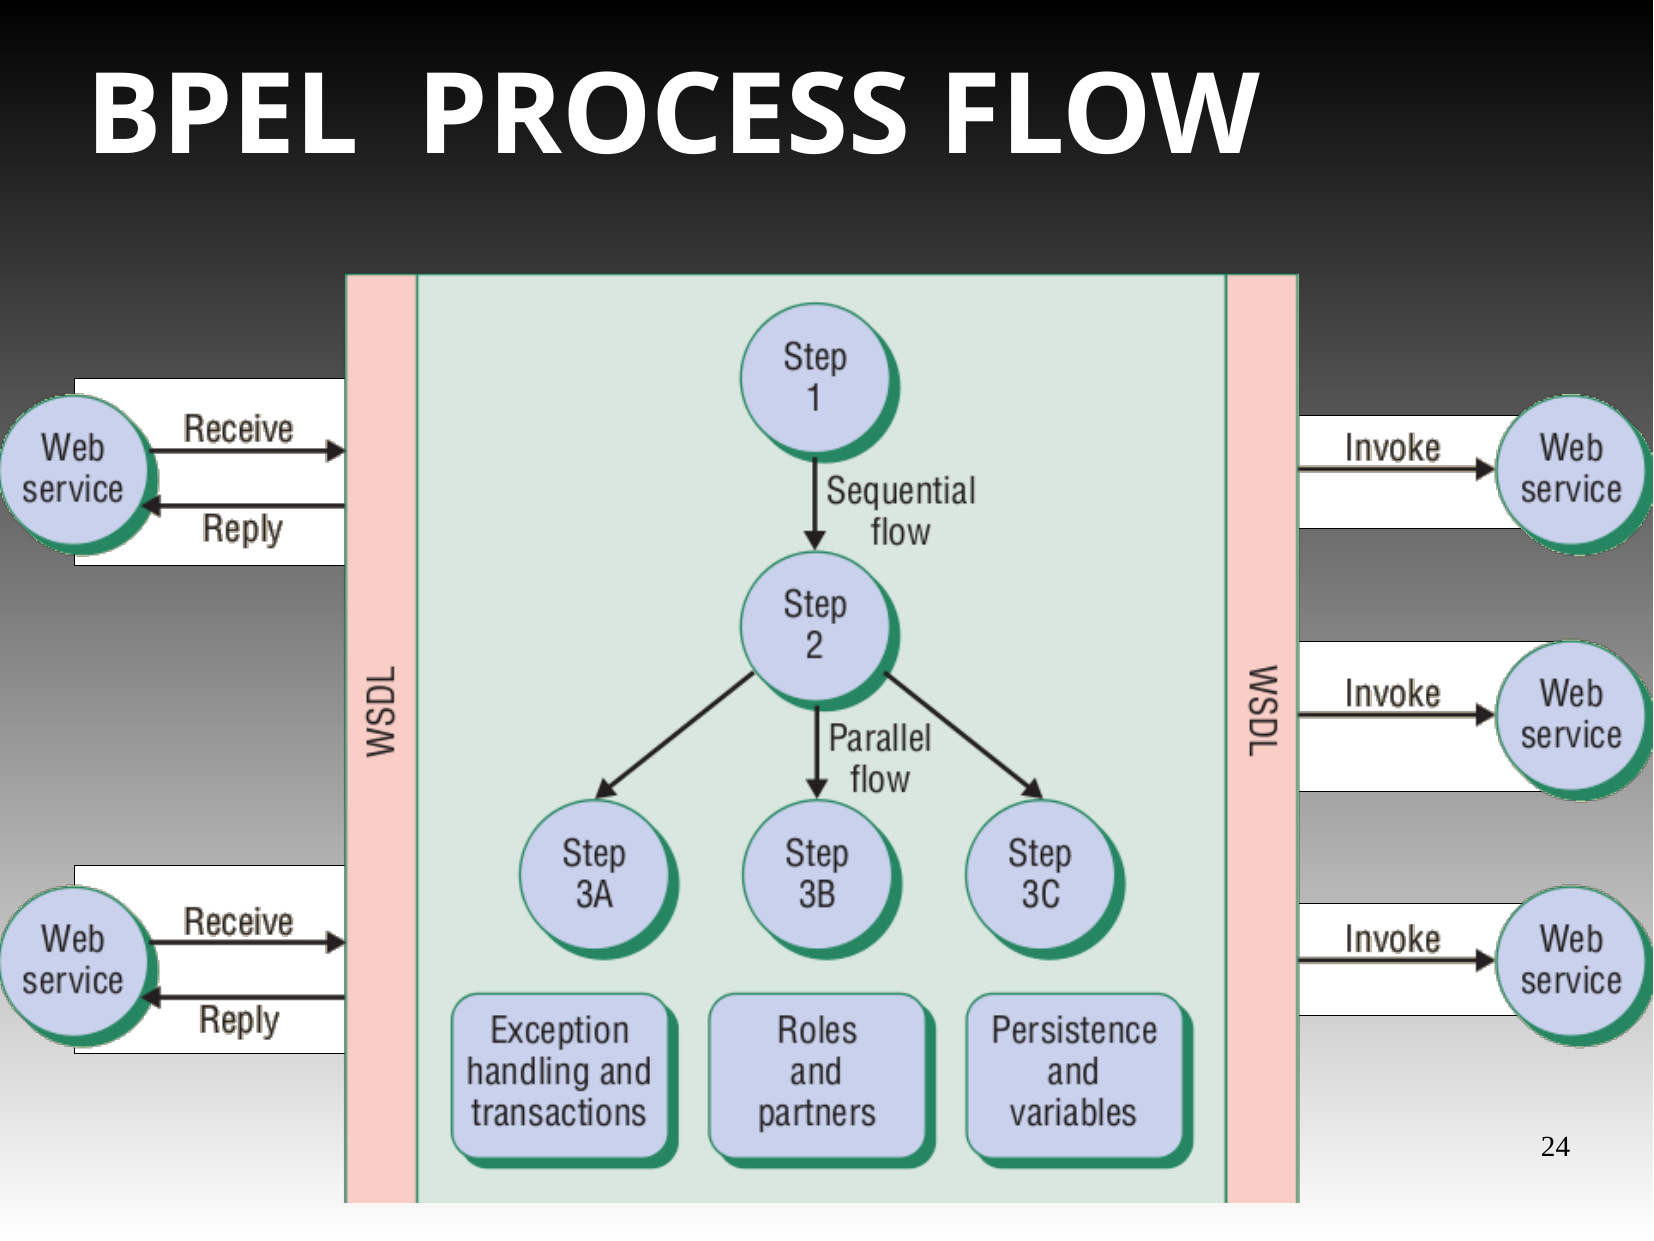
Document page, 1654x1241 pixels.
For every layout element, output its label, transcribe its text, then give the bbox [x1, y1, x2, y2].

picture [0, 265, 1653, 1203]
text_box BPEL PROCESS FLOW [71, 25, 1576, 226]
